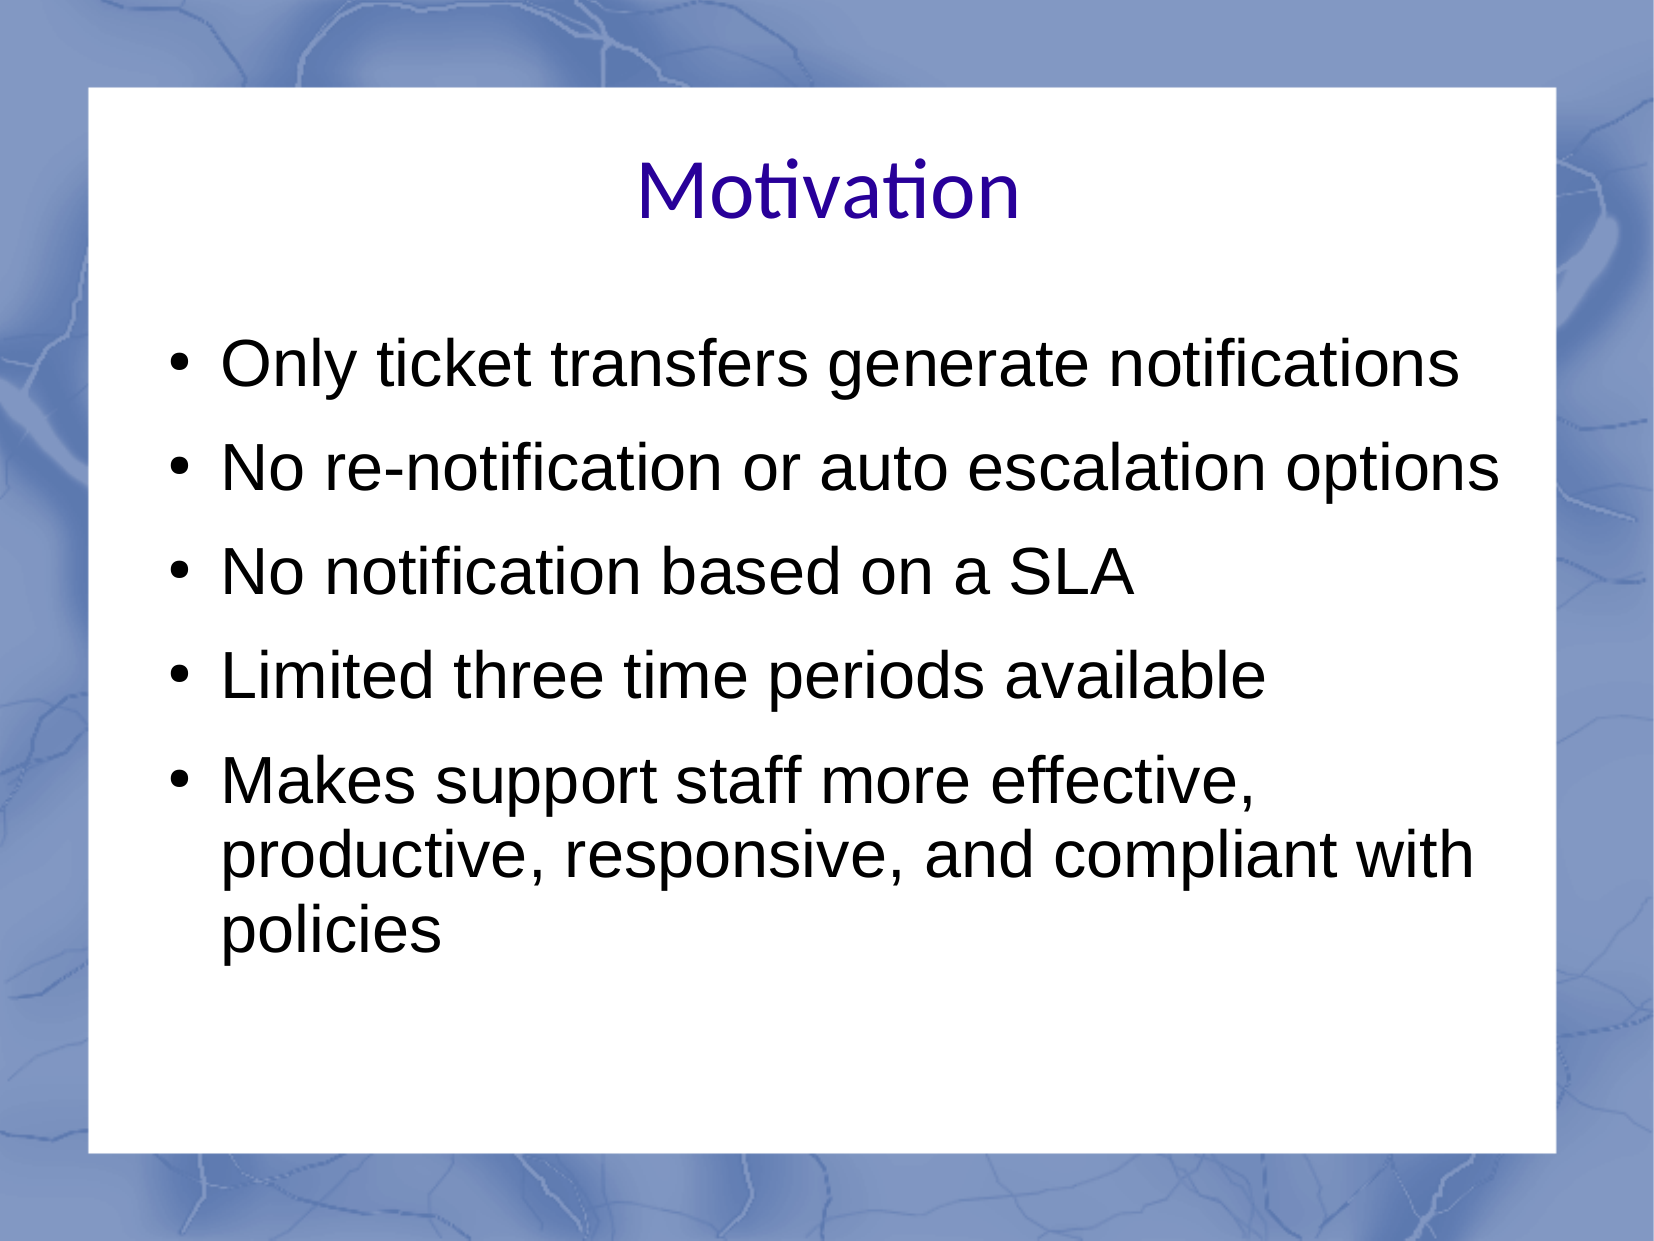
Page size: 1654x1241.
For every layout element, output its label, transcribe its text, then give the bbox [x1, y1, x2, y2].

title Motivation [120, 92, 1538, 301]
picture [0, 0, 1654, 1241]
list Only ticket transfers generate notifications No re-notification or auto escalation options No notification based on a SLA Limited three time periods available Makes support staff more effective, productive, responsive, and compliant with policies [150, 325, 1509, 1010]
